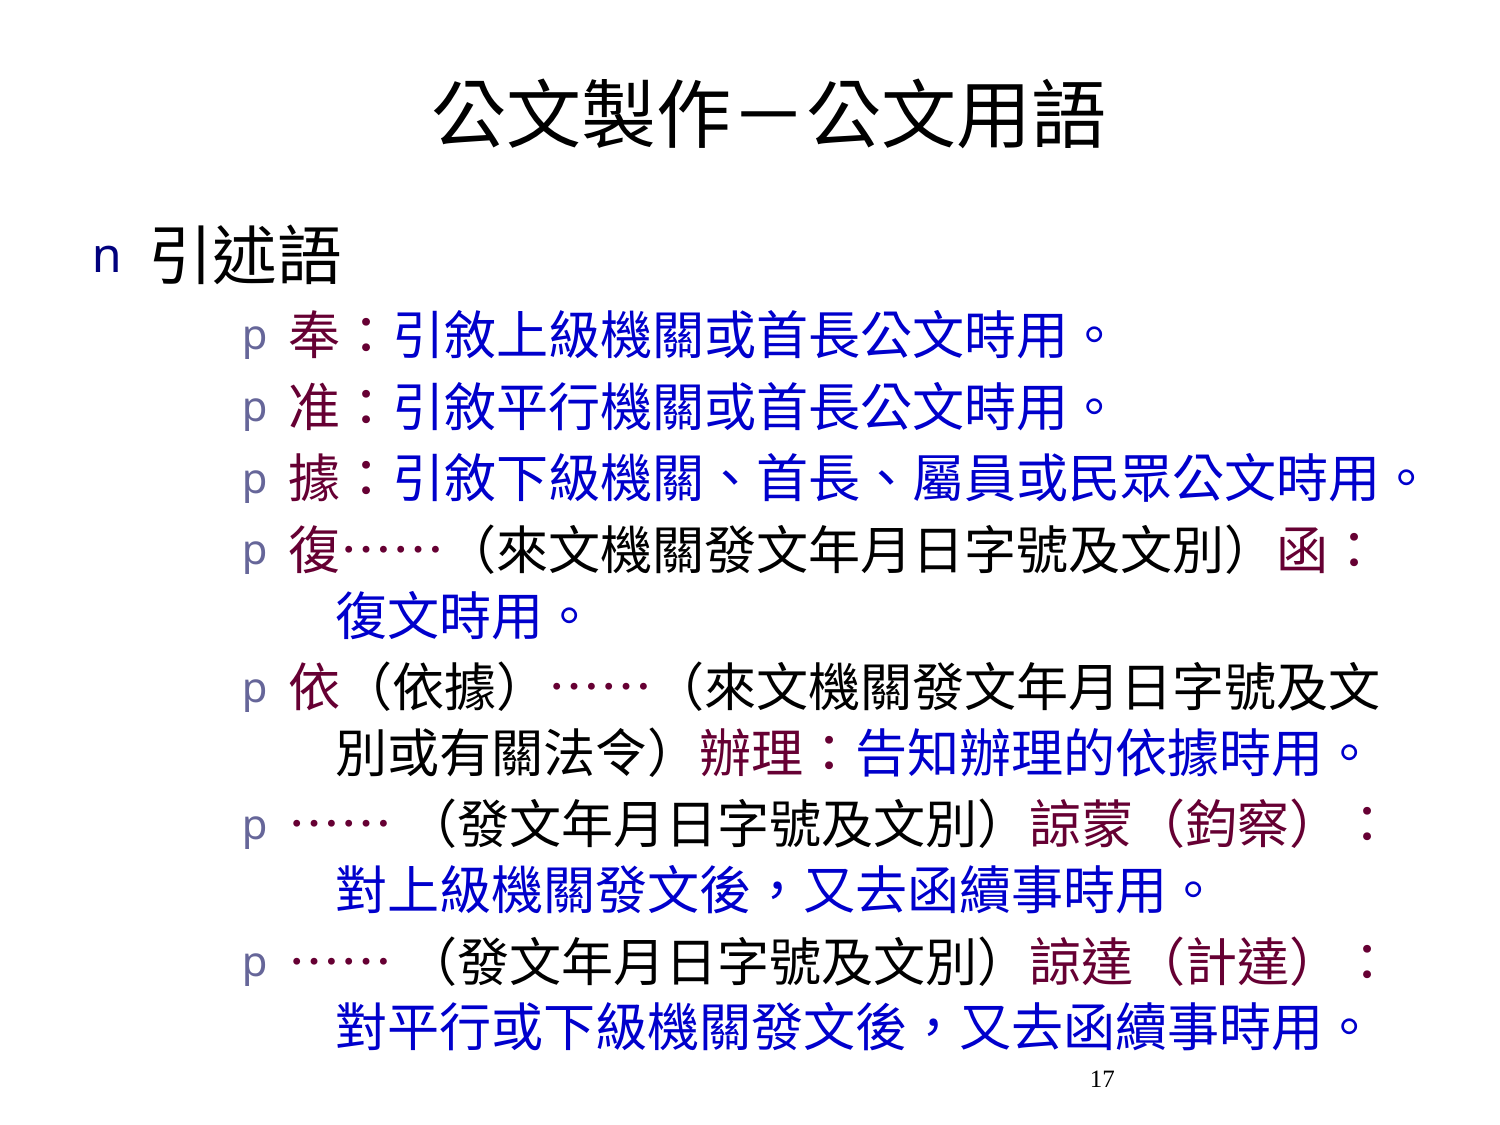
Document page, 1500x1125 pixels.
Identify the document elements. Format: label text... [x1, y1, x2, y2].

text_box [1074, 1025, 1426, 1101]
title 公文製作－公文用語 [171, 0, 1366, 208]
list 引述語 奉：引敘上級機關或首長公文時用。 准：引敘平行機關或首長公文時用。 據：引敘下級機關、首長、屬員或民眾公文時用。 復……（來文機關發文年月日字號及文別）函：復文時用。 依（依據）……（來文機關發文年月日字號及文別或有關法令）辦理：告知辦理的依據時用。 ……（發文年月日字號及文別）諒蒙（鈞察）：對上級機關發文後，又去函續事時用。 ……（發文年月日字號及文別）諒達（計達）：對平行或下級機關發文後，又去函續事時用。 [76, 208, 1411, 1083]
